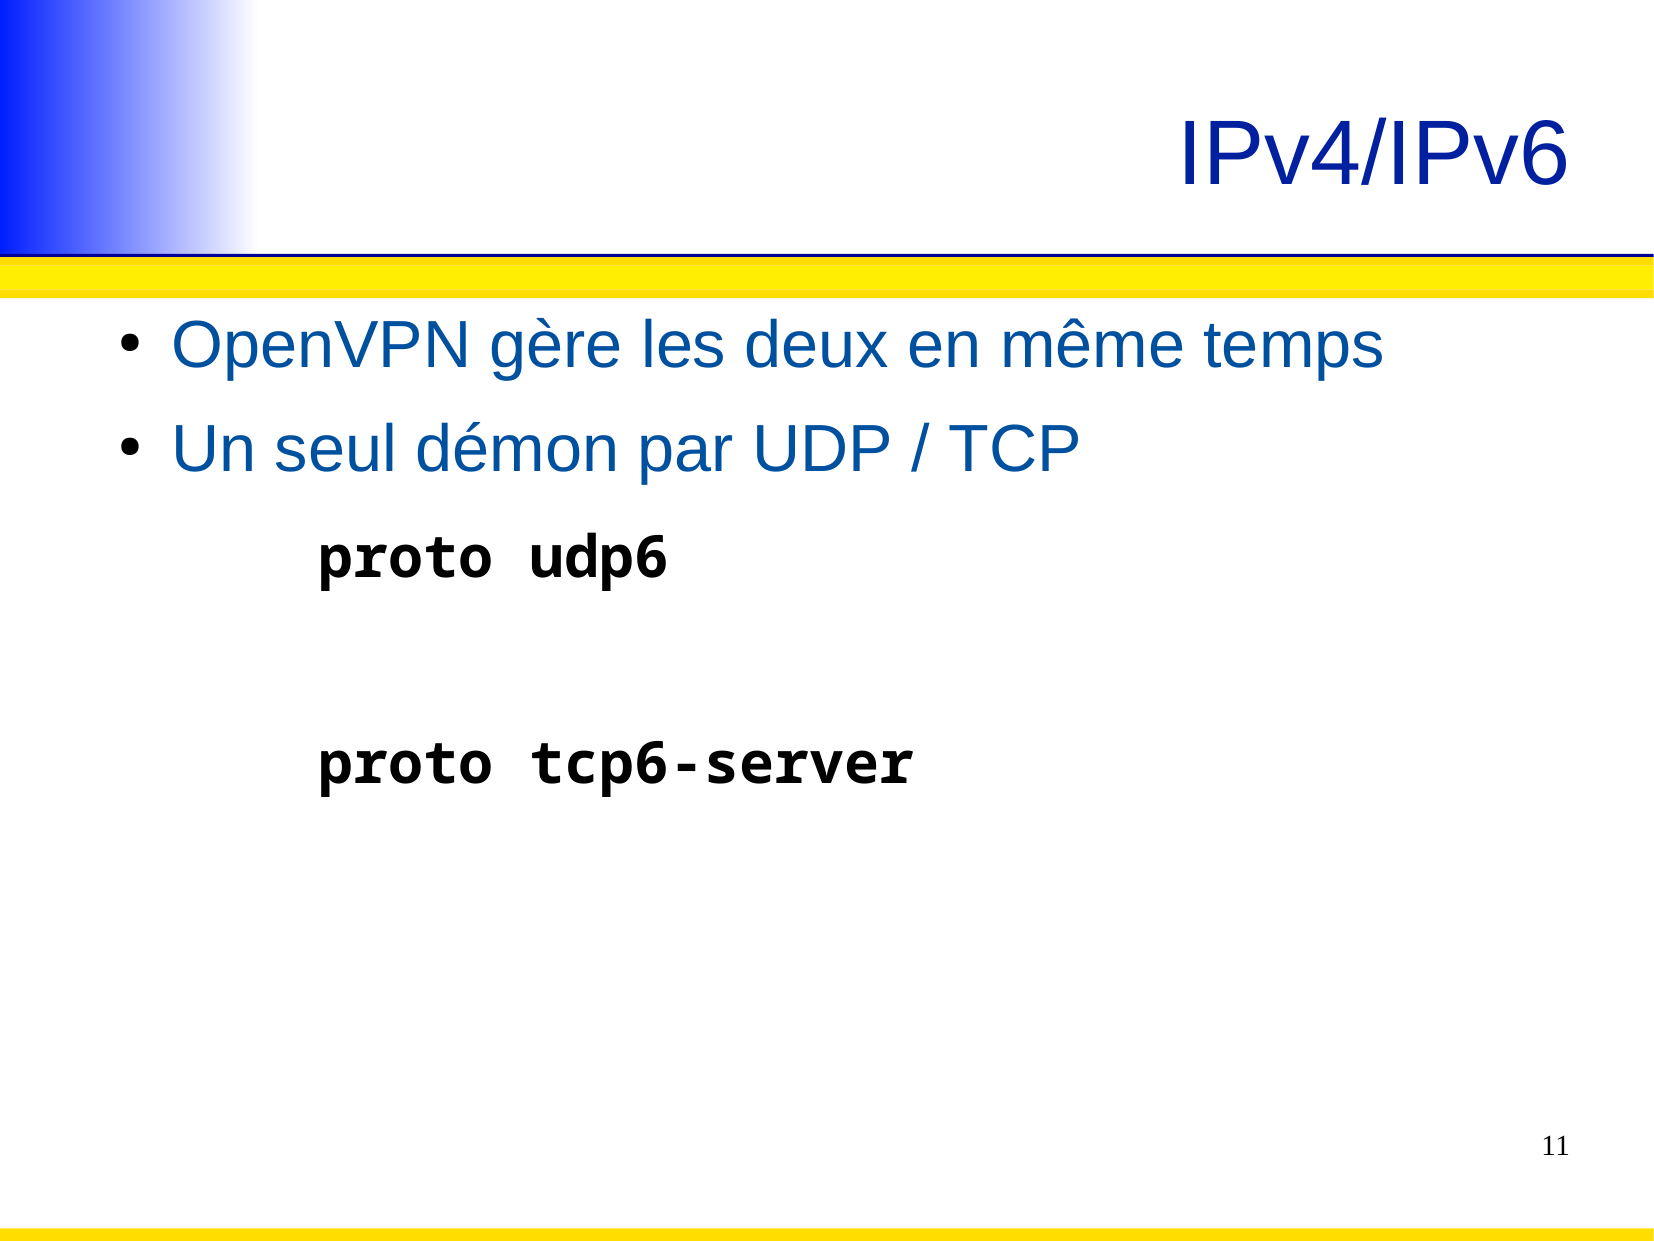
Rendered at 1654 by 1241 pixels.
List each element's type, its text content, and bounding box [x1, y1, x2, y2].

list OpenVPN gère les deux en même temps Un seul démon par UDP / TCP proto udp6 proto tcp6-server [82, 307, 1571, 1126]
title IPv4/IPv6 [372, 49, 1571, 257]
